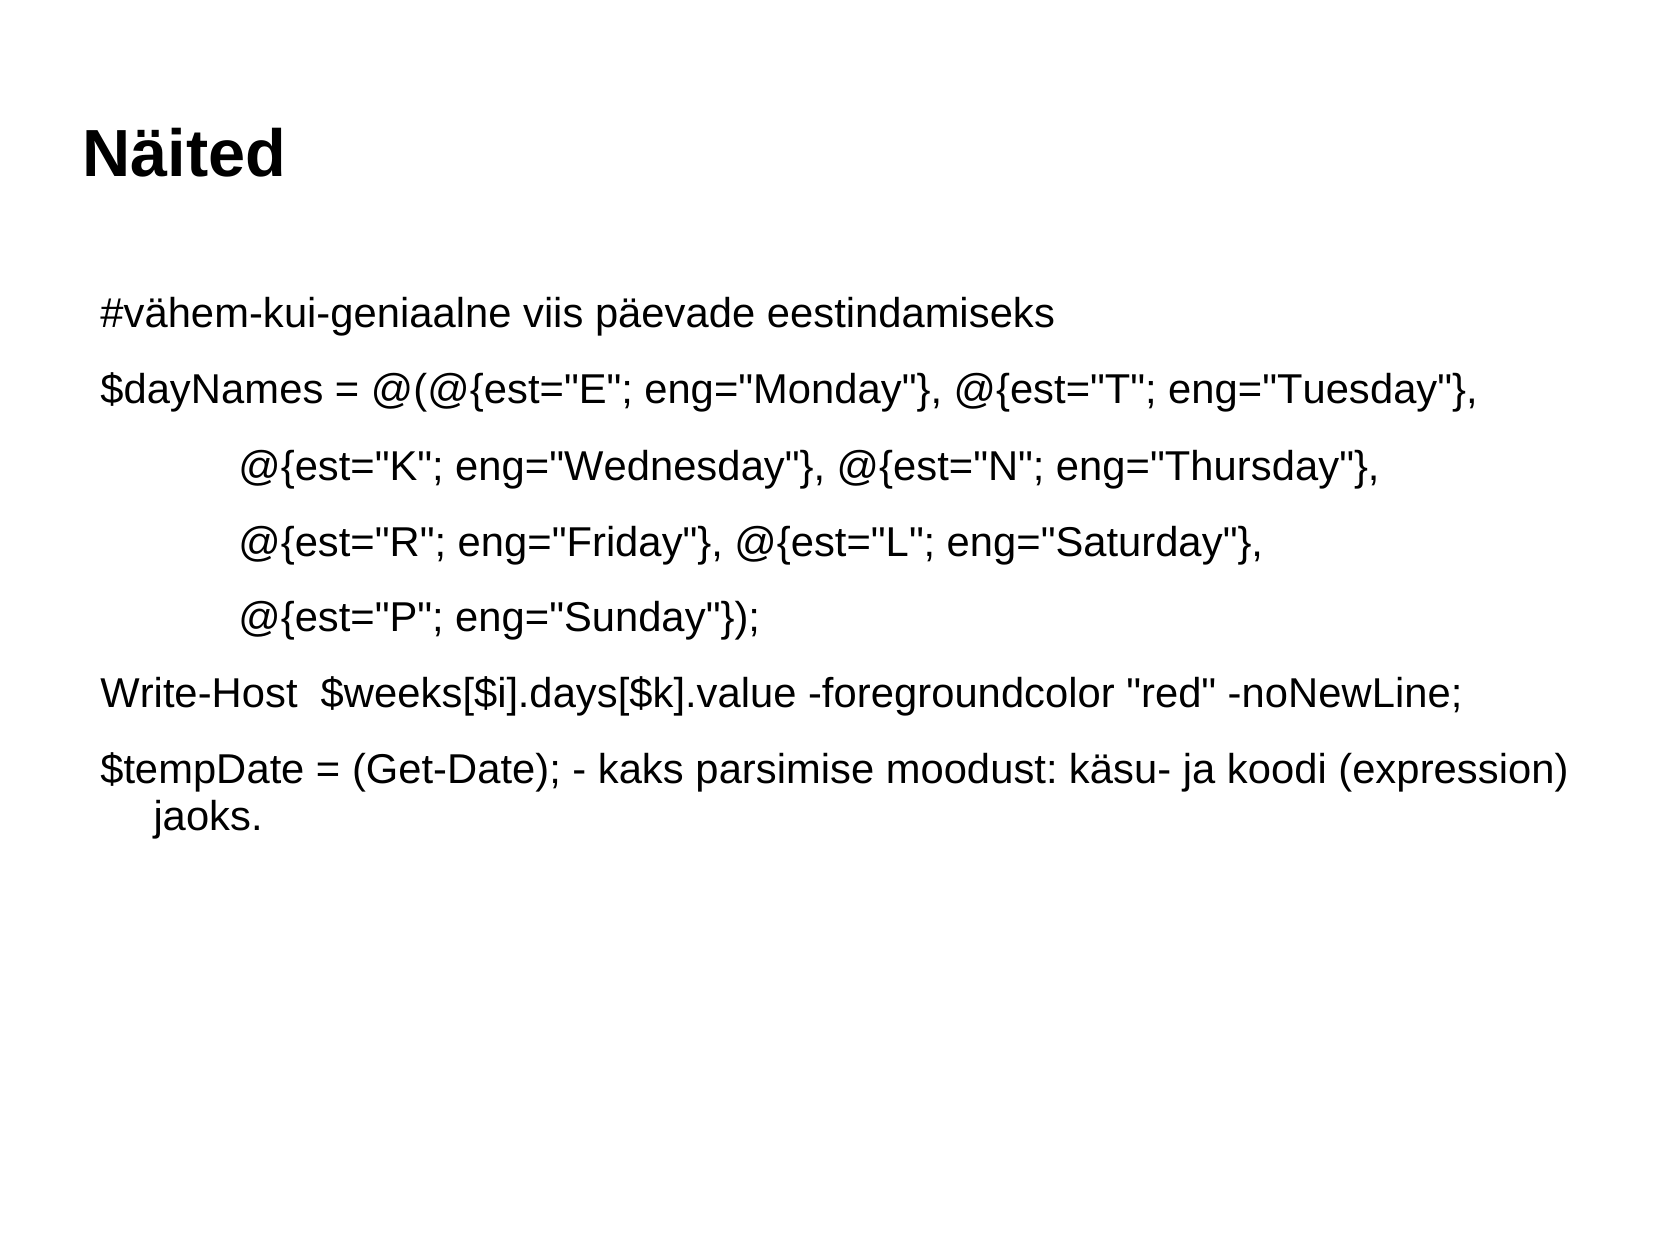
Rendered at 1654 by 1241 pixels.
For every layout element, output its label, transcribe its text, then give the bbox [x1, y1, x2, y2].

list #vähem-kui-geniaalne viis päevade eestindamiseks $dayNames = @(@{est="E"; eng="Monday"}, @{est="T"; eng="Tuesday"}, @{est="K"; eng="Wednesday"}, @{est="N"; eng="Thursday"}, @{est="R"; eng="Friday"}, @{est="L"; eng="Saturday"}, @{est="P"; eng="Sunday"}); Write-Host $weeks[$i].days[$k].value -foregroundcolor "red" -noNewLine; $tempDate = (Get-Date); - kaks parsimise moodust: käsu- ja koodi (expression) jaoks. [82, 290, 1571, 1109]
title Näited [82, 49, 1571, 257]
